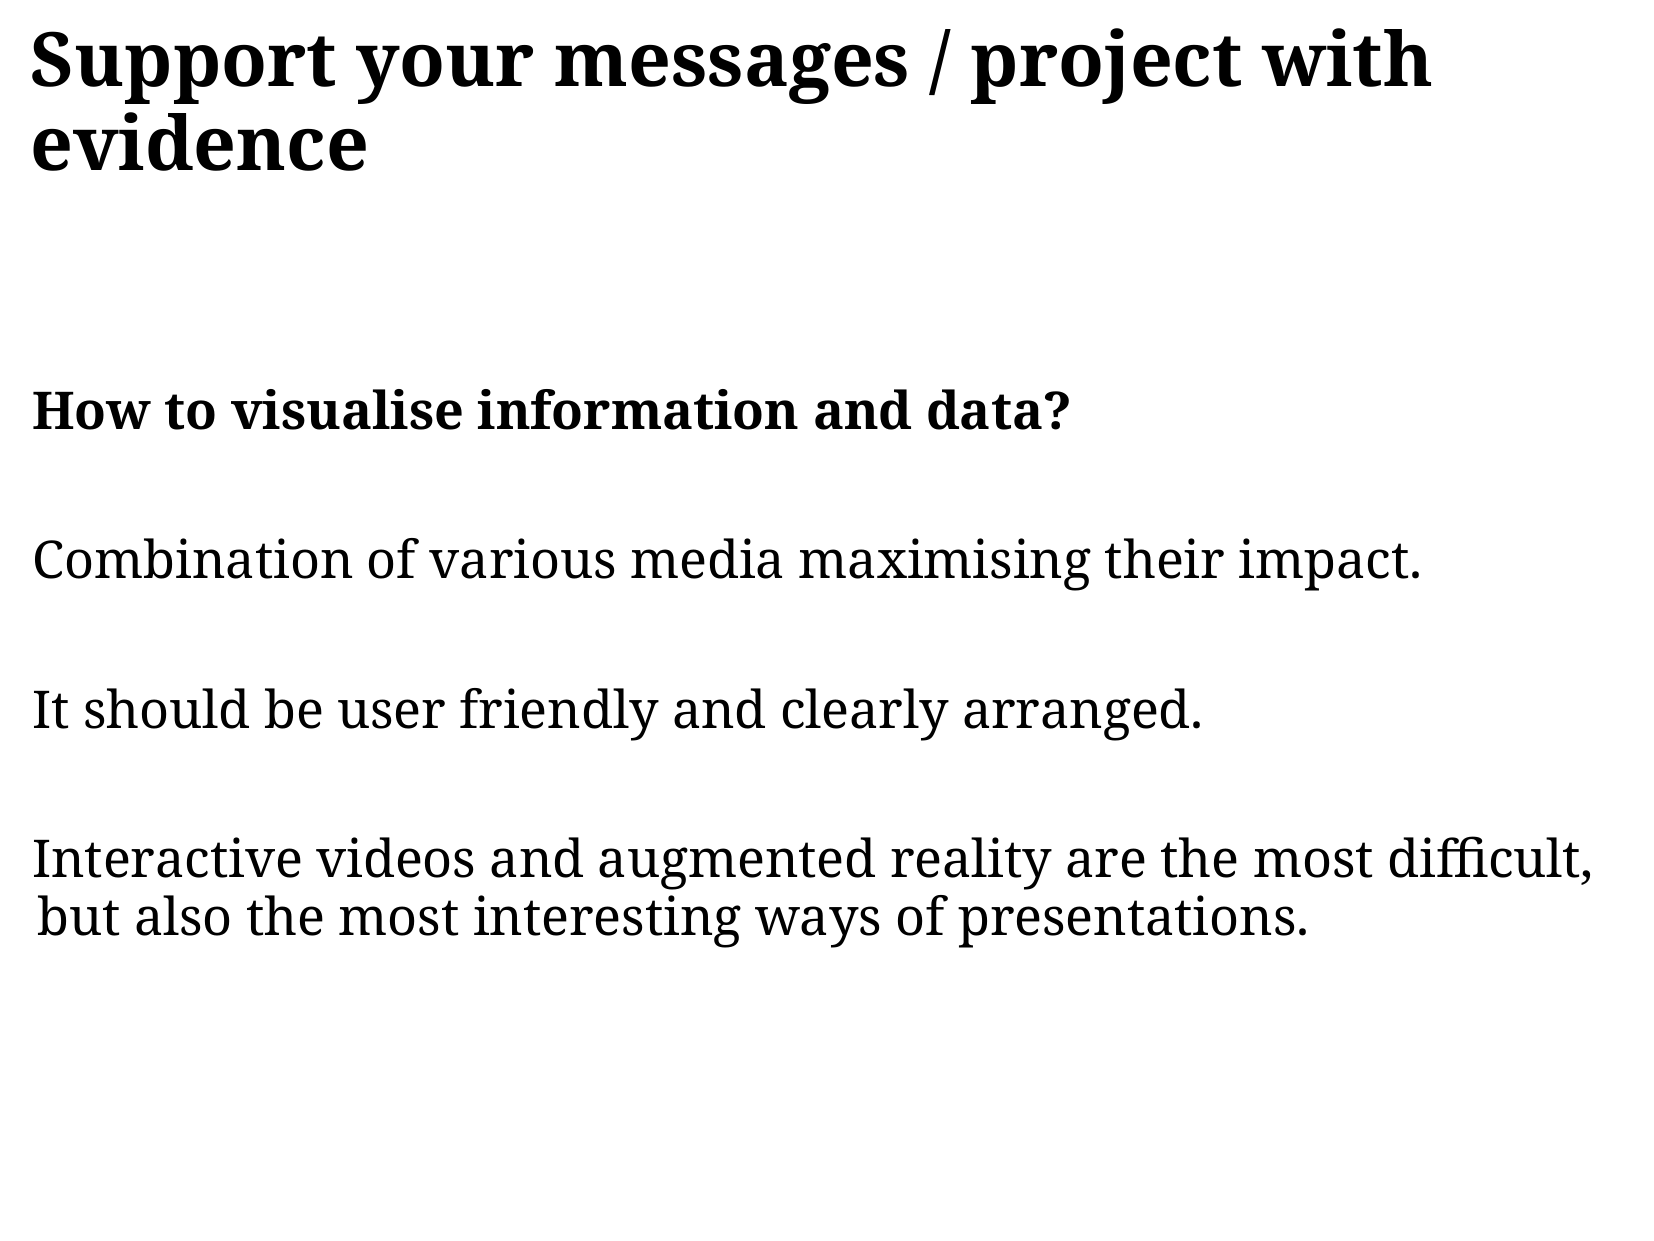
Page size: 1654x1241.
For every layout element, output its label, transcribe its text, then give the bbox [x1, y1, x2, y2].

title Support your messages / project with evidence [30, 0, 1519, 208]
text_box How to visualise information and data? Combination of various media maximising their impact. It should be user friendly and clearly arranged. Interactive videos and augmented reality are the most difficult, but also the most interesting ways of presentations. [30, 366, 1625, 964]
